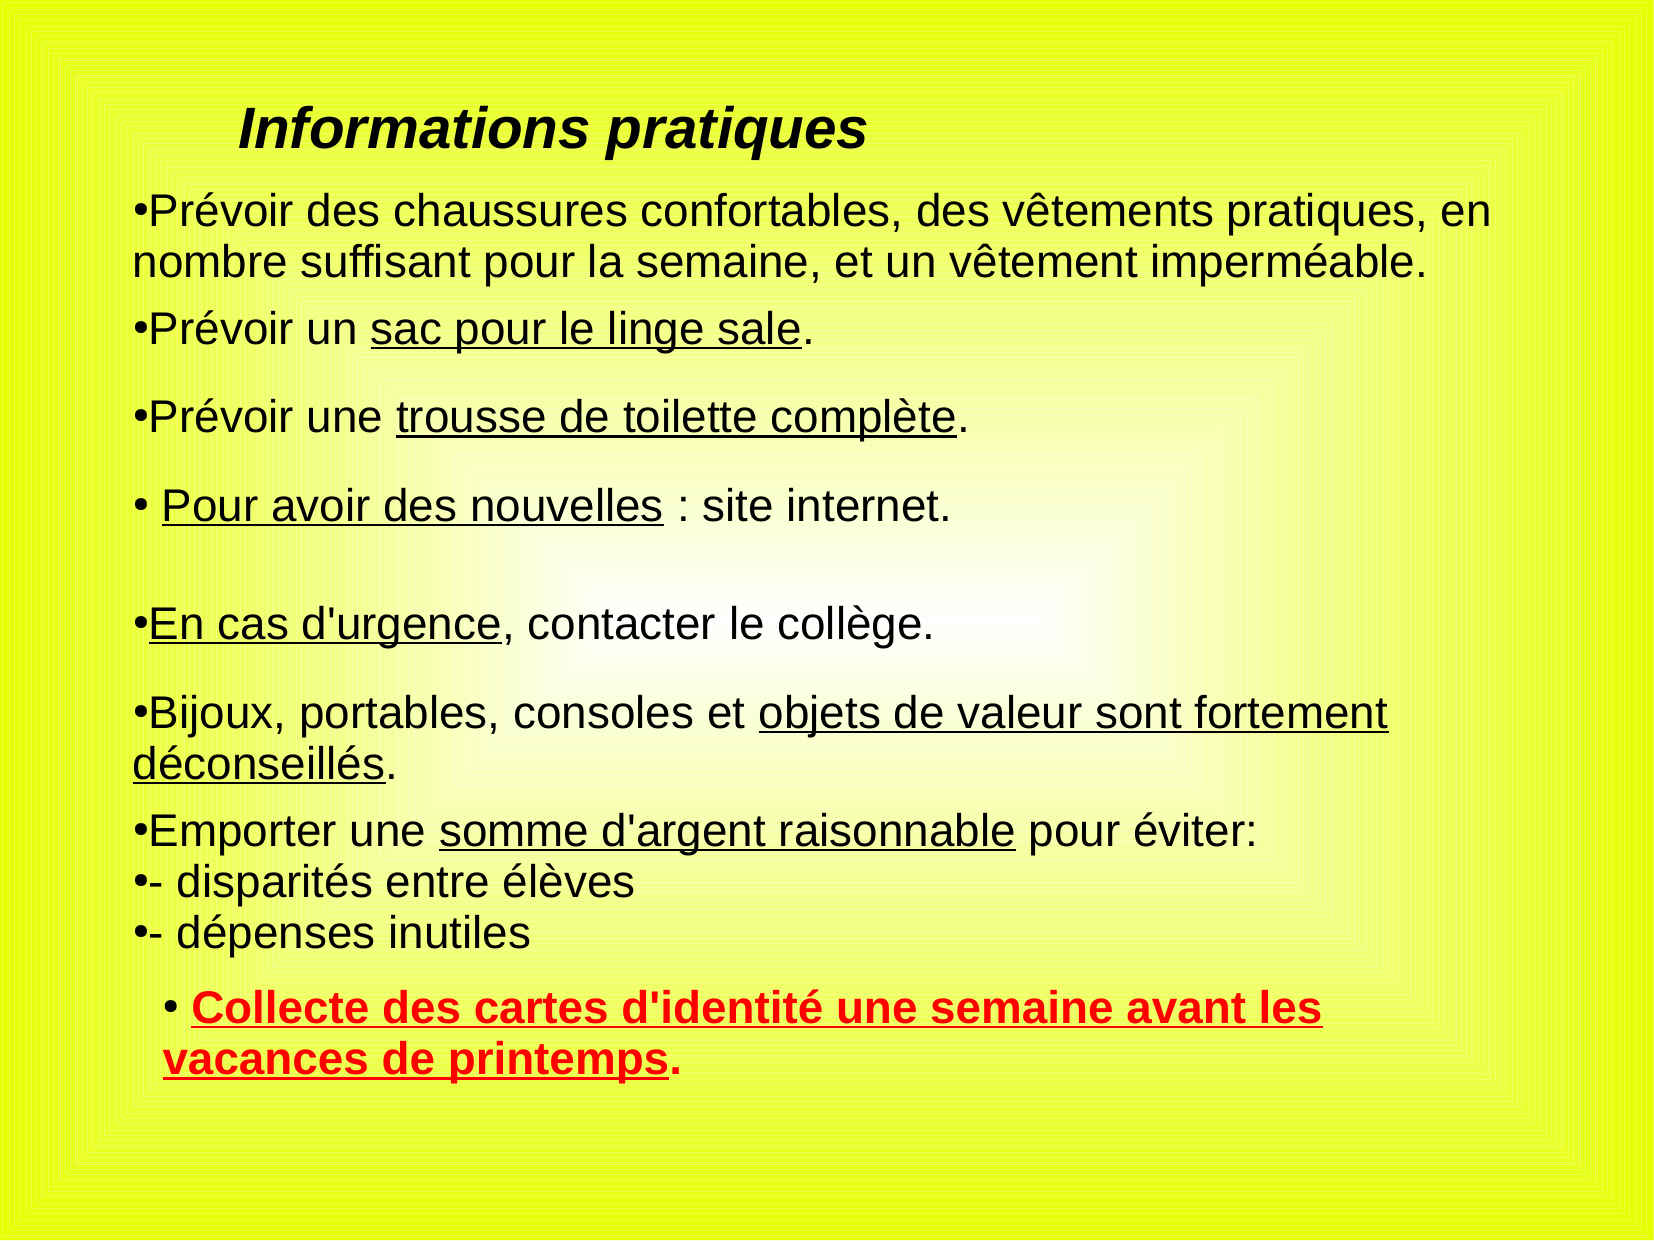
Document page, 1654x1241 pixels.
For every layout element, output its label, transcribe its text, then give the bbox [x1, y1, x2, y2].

text_box Prévoir un sac pour le linge sale. [118, 295, 1418, 384]
text_box Prévoir une trousse de toilette complète. [118, 383, 1014, 472]
text_box Collecte des cartes d'identité une semaine avant les vacances de printemps. [147, 974, 1536, 1093]
text_box Pour avoir des nouvelles : site internet. [118, 472, 1477, 562]
text_box Informations pratiques [223, 88, 916, 177]
text_box En cas d'urgence, contacter le collège. [118, 590, 1536, 680]
text_box Bijoux, portables, consoles et objets de valeur sont fortement déconseillés. [118, 679, 1450, 798]
text_box Emporter une somme d'argent raisonnable pour éviter: - disparités entre élèves - dépenses inutiles [118, 797, 1436, 975]
text_box Prévoir des chaussures confortables, des vêtements pratiques, en nombre suffisant pour la semaine, et un vêtement imperméable. [118, 177, 1581, 296]
